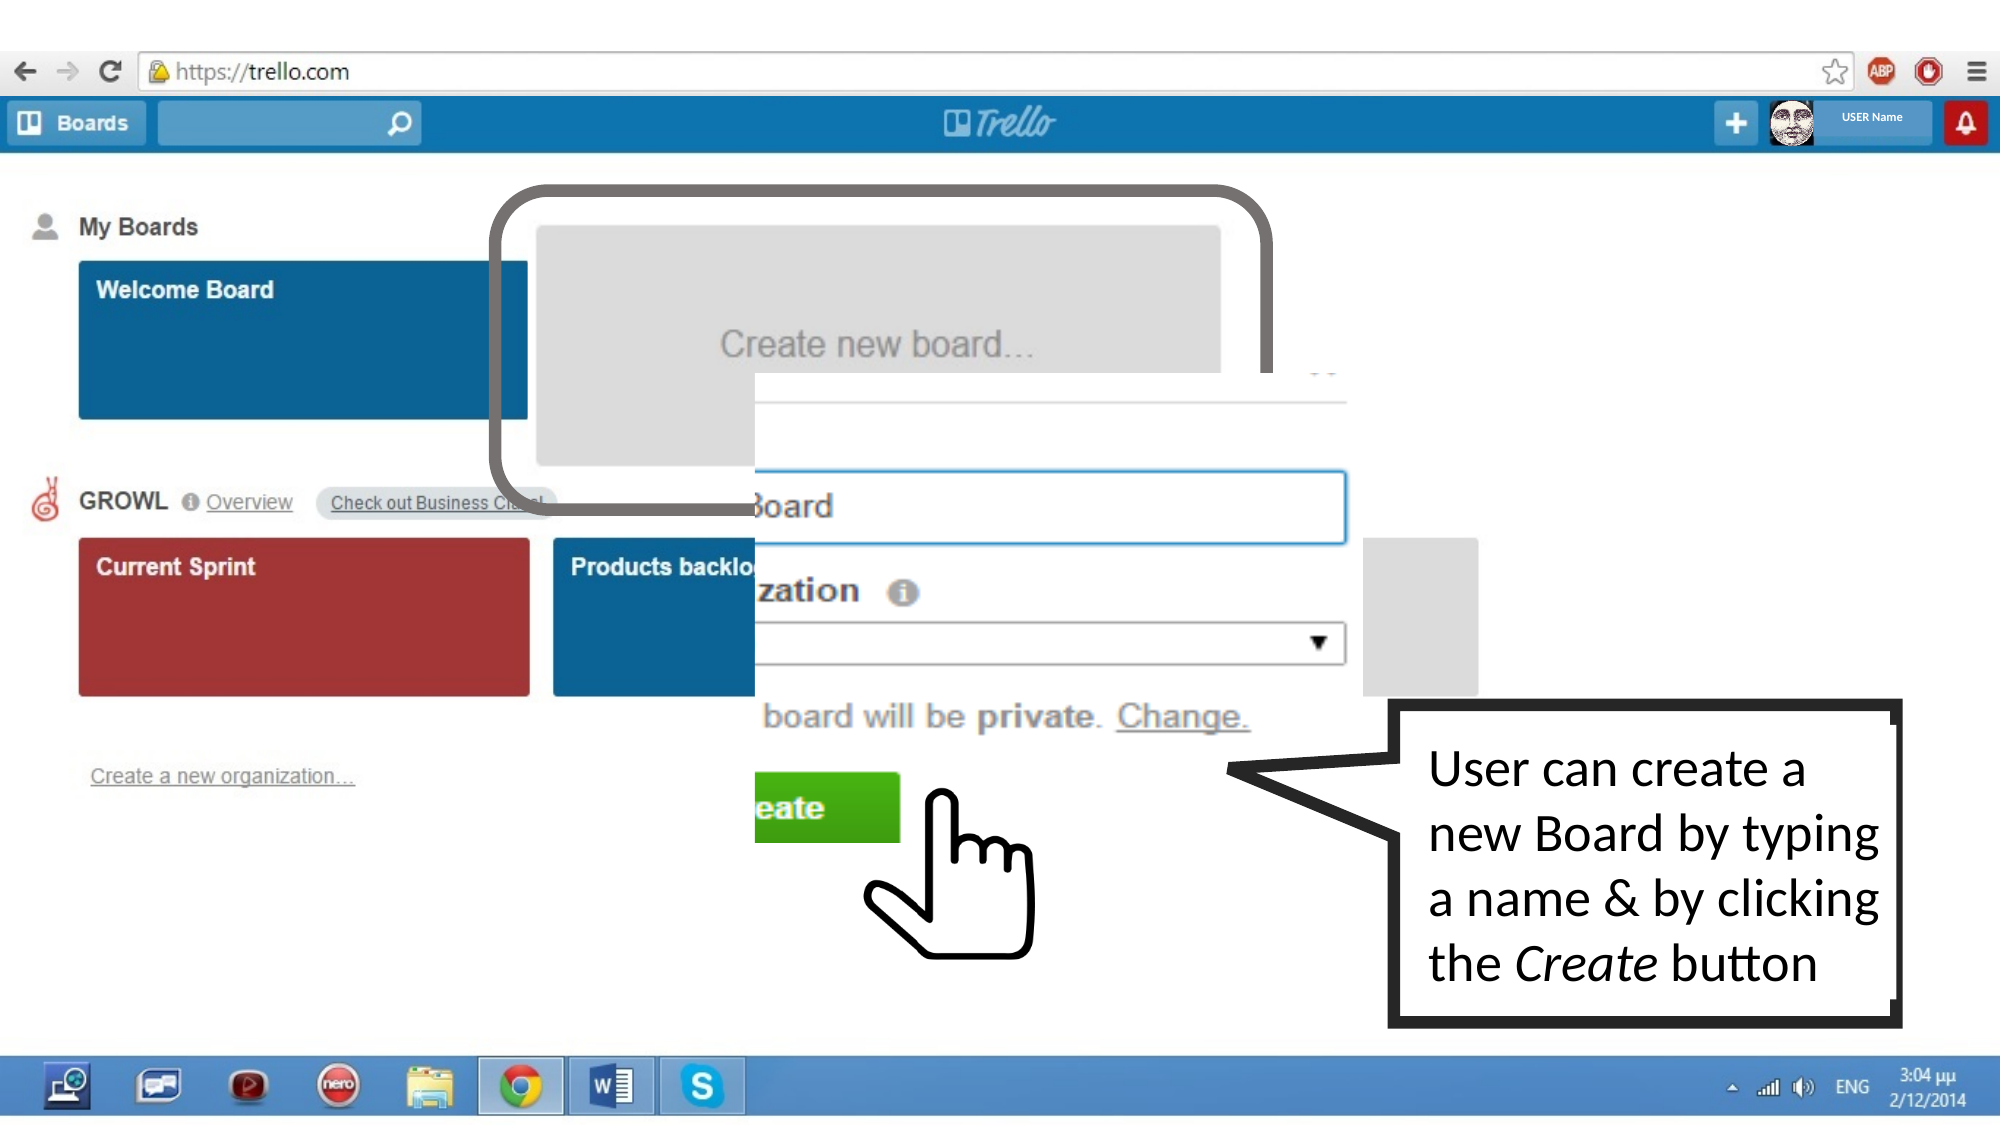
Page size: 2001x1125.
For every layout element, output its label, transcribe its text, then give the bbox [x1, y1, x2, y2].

text_box [1228, 704, 1897, 1023]
text_box USER Name [1813, 101, 1932, 137]
picture [0, 51, 2000, 1125]
text_box User can create a new Board by typing a name & by clicking the Create button [1413, 724, 1897, 1000]
